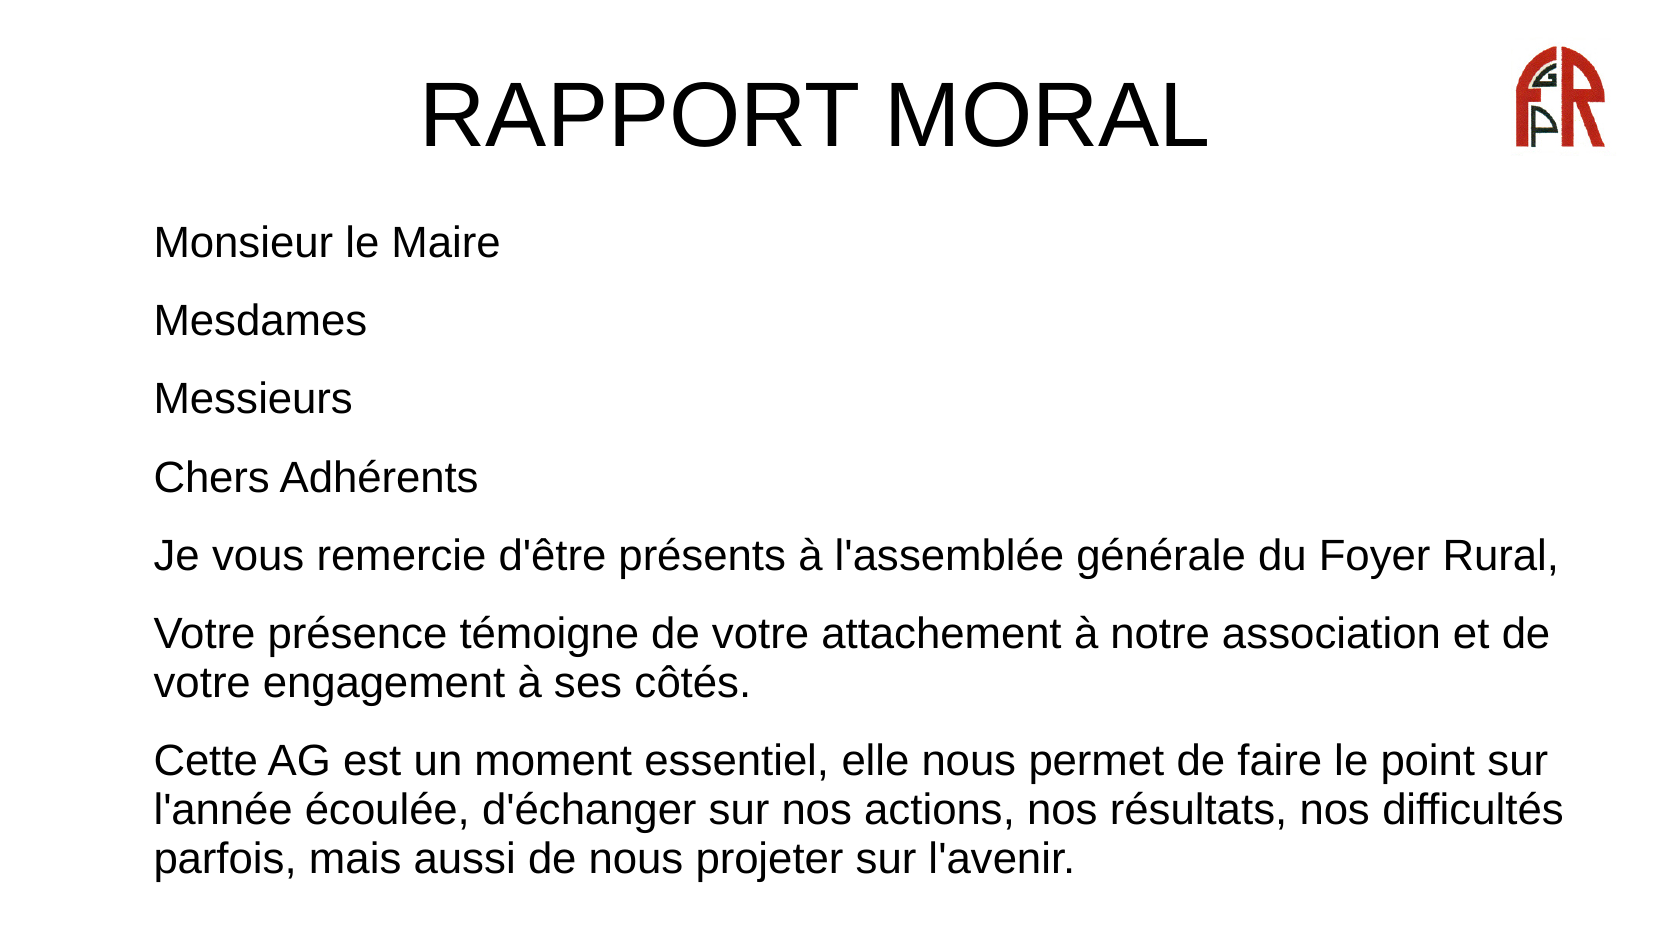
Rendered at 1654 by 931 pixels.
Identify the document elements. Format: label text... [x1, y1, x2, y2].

list Monsieur le Maire Mesdames Messieurs Chers Adhérents Je vous remercie d'être présents à l'assemblée générale du Foyer Rural, Votre présence témoigne de votre attachement à notre association et de votre engagement à ses côtés. Cette AG est un moment essentiel, elle nous permet de faire le point sur l'année écoulée, d'échanger sur nos actions, nos résultats, nos difficultés parfois, mais aussi de nous projeter sur l'avenir. [82, 217, 1571, 916]
title RAPPORT MORAL [82, 37, 1571, 193]
picture [1505, 37, 1618, 156]
